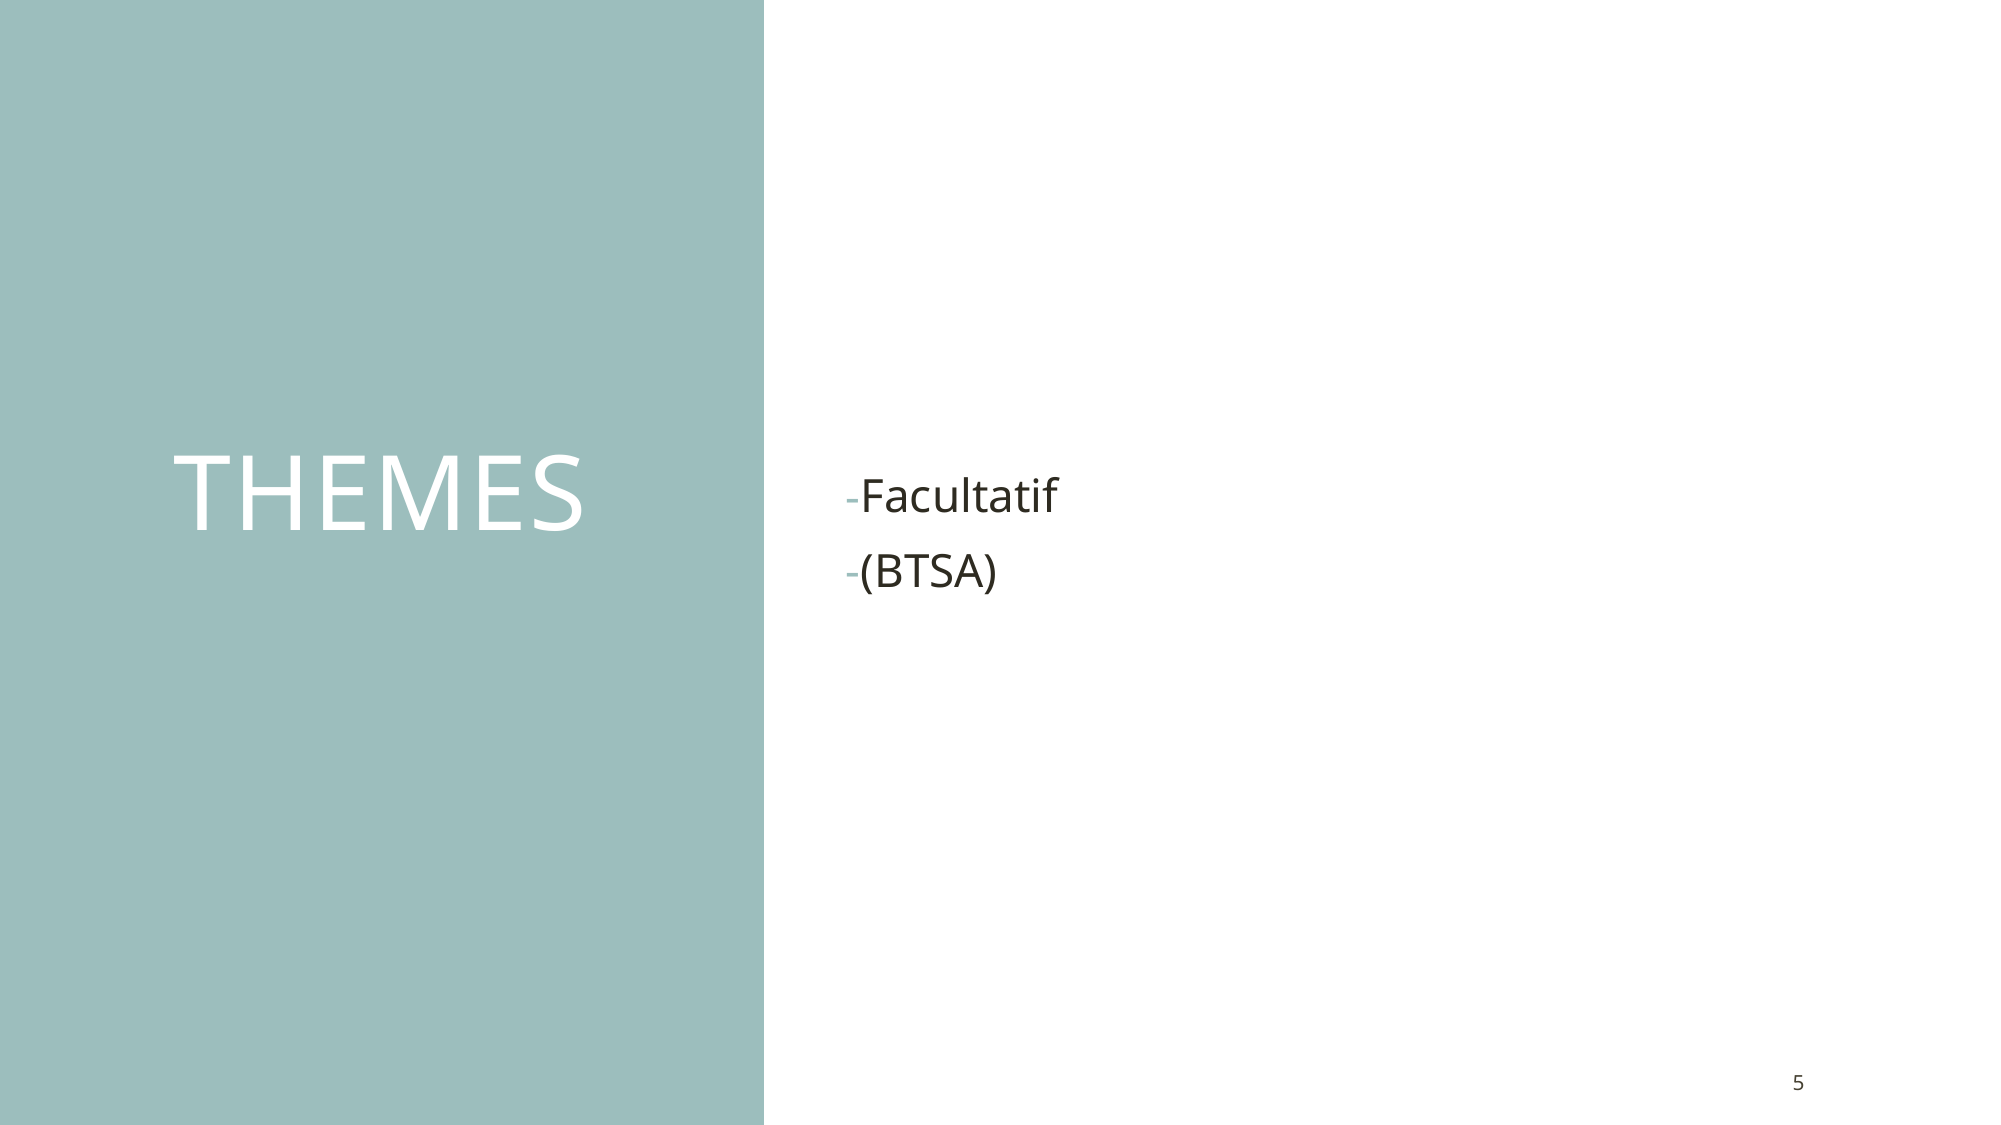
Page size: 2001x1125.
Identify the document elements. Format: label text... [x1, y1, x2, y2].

list Facultatif (BTSA) [838, 97, 1969, 973]
text_box 5 [1777, 1061, 1938, 1107]
text_box [0, 0, 2000, 1125]
title THEMES [110, 131, 653, 994]
